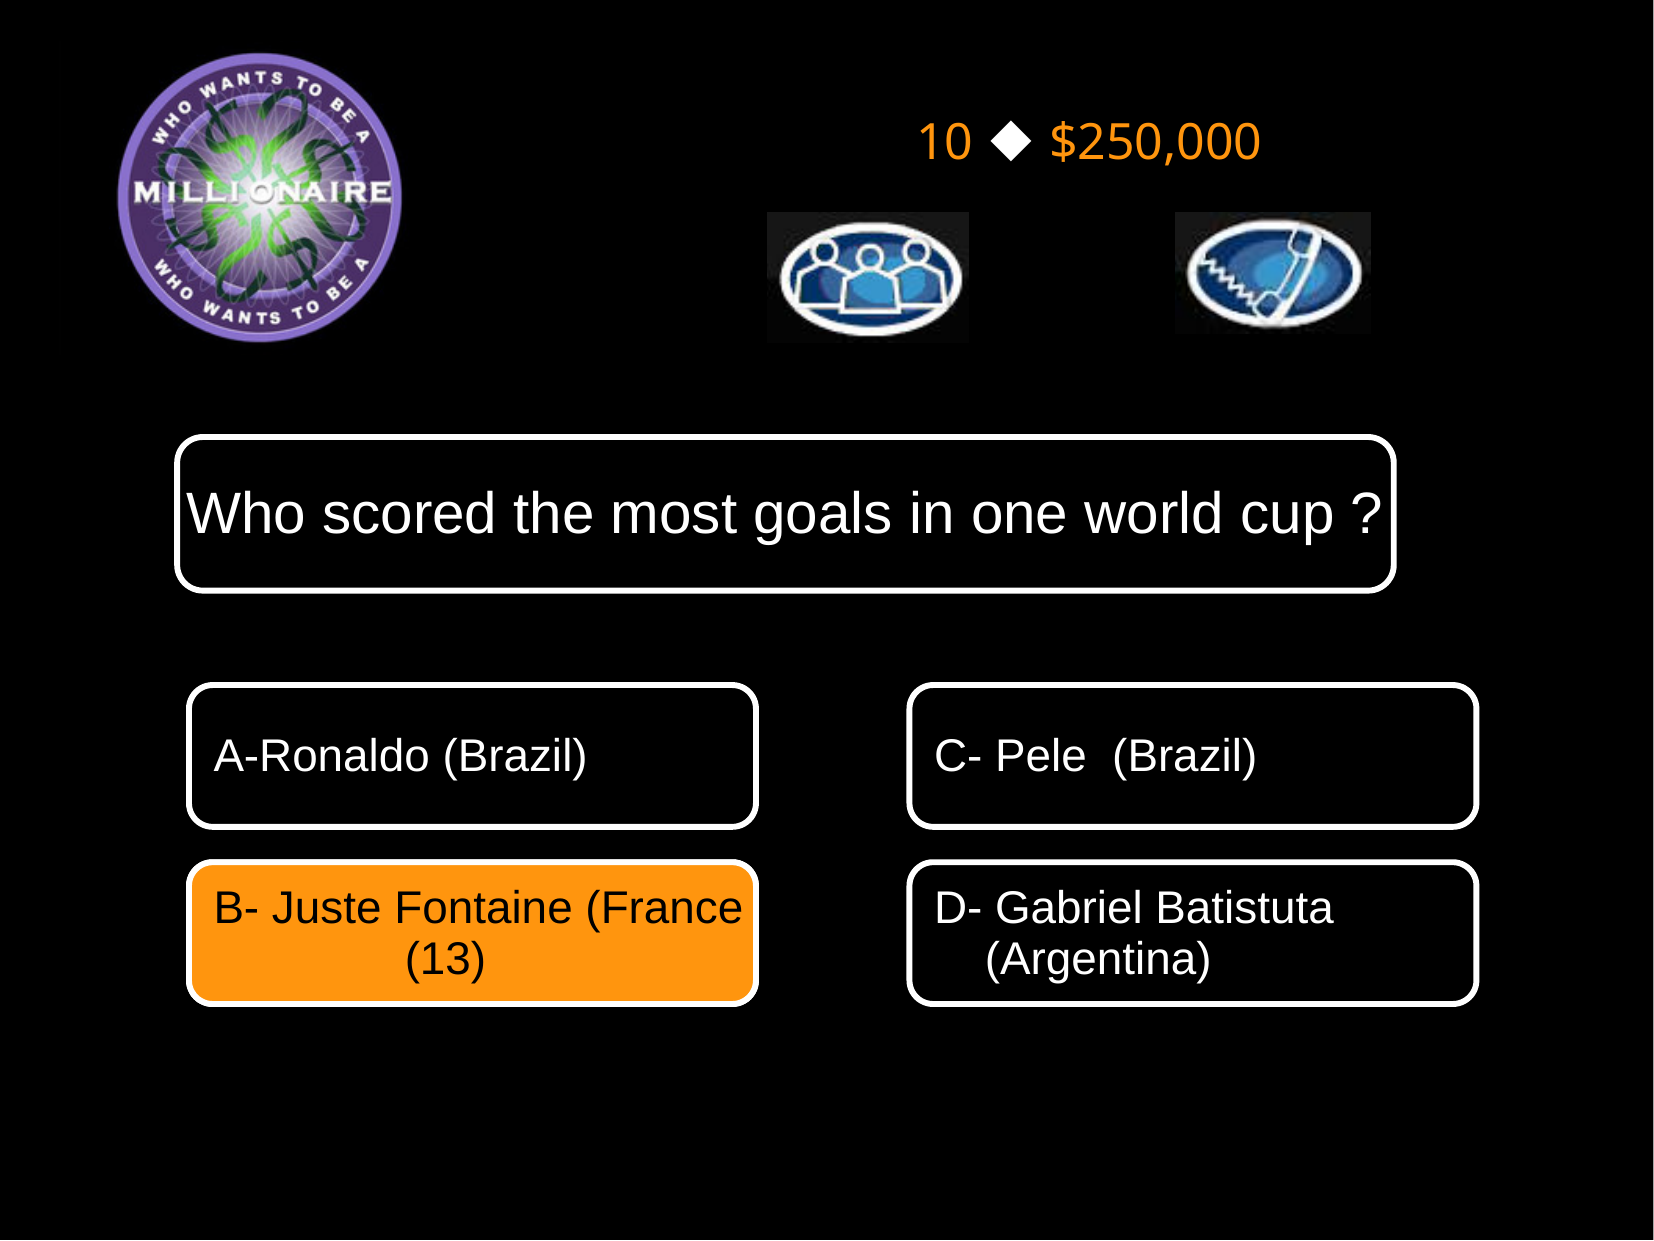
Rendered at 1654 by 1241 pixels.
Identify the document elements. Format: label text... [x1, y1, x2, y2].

picture [59, 41, 477, 355]
text_box C- Pele (Brazil) [909, 685, 1477, 827]
picture [1175, 212, 1371, 334]
picture [767, 212, 969, 343]
text_box 10  $250,000 [774, 106, 1458, 213]
text_box B- Juste Fontaine (France (13) [188, 862, 756, 1004]
text_box Who scored the most goals in one world cup ? [177, 437, 1394, 591]
text_box D- Gabriel Batistuta (Argentina) [909, 862, 1477, 1004]
text_box A-Ronaldo (Brazil) [188, 685, 756, 827]
